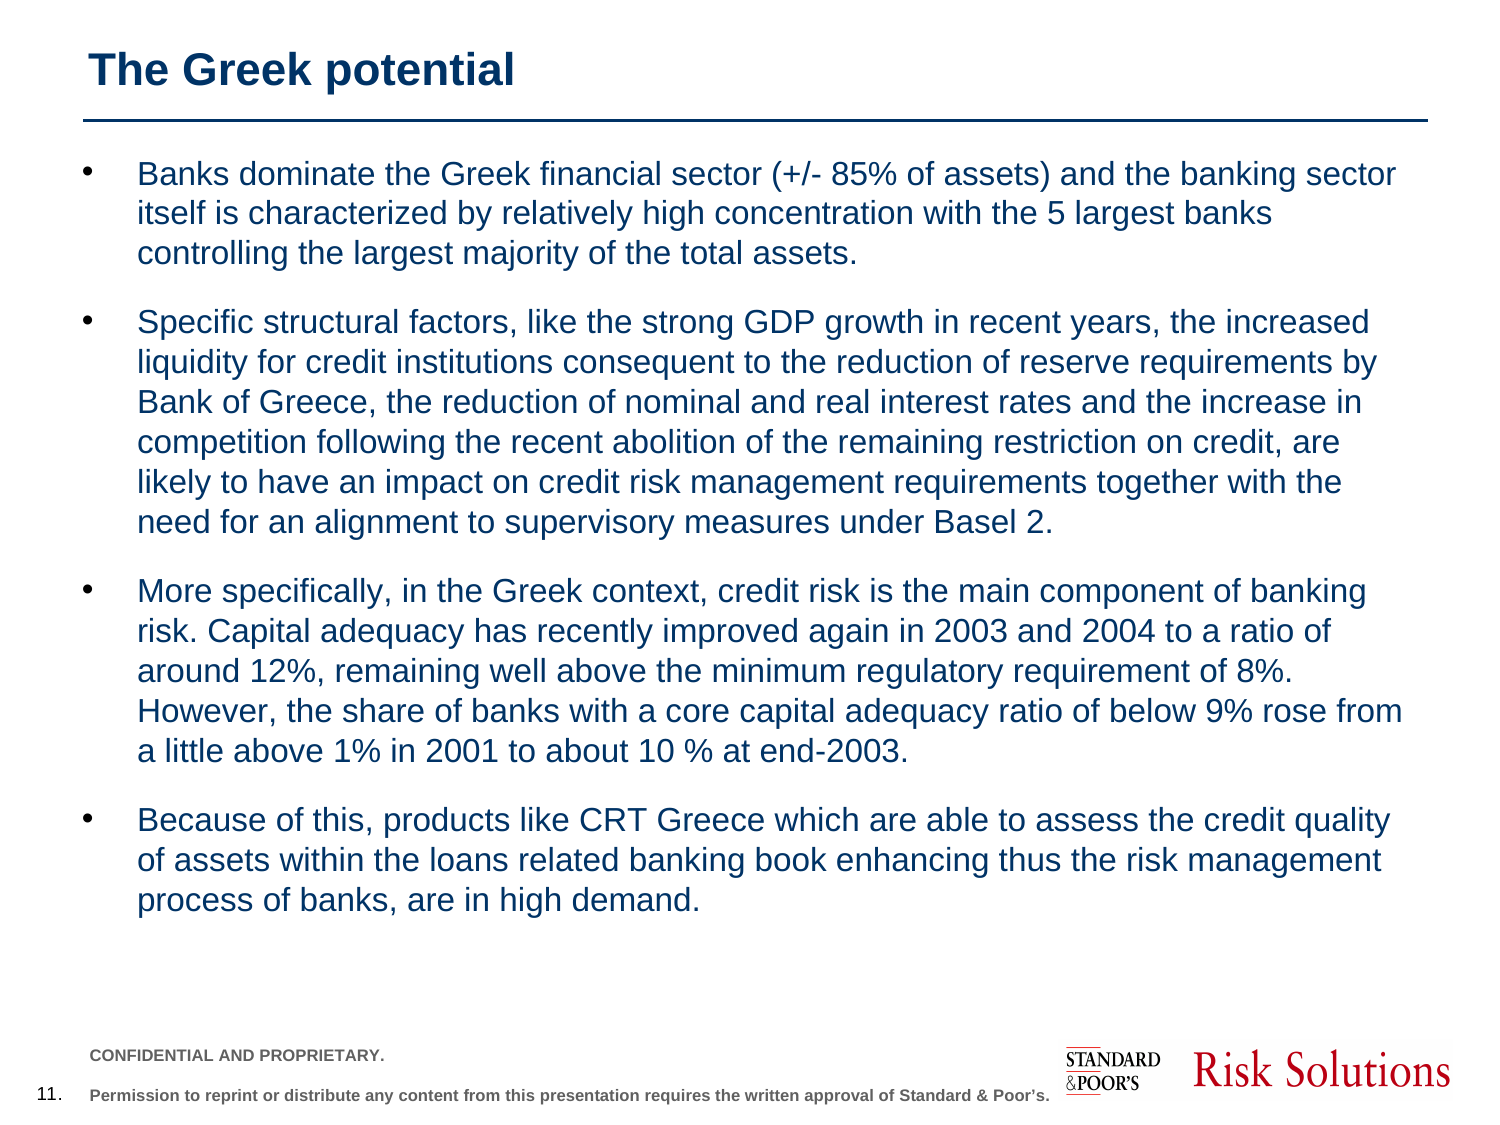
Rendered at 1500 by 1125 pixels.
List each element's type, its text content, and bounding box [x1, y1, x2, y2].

text_box Banks dominate the Greek financial sector (+/- 85% of assets) and the banking sector itself is characterized by relatively high concentration with the 5 largest banks controlling the largest majority of the total assets. Specific structural factors, like the strong GDP growth in recent years, the increased liquidity for credit institutions consequent to the reduction of reserve requirements by Bank of Greece, the reduction of nominal and real interest rates and the increase in competition following the recent abolition of the remaining restriction on credit, are likely to have an impact on credit risk management requirements together with the need for an alignment to supervisory measures under Basel 2. More specifically, in the Greek context, credit risk is the main component of banking risk. Capital adequacy has recently improved again in 2003 and 2004 to a ratio of around 12%, remaining well above the minimum regulatory requirement of 8%. However, the share of banks with a core capital adequacy ratio of below 9% rose from a little above 1% in 2001 to about 10 % at end-2003. Because of this, products like CRT Greece which are able to assess the credit quality of assets within the loans related banking book enhancing thus the risk management process of banks, are in high demand. [10, 143, 1424, 941]
picture [1058, 1039, 1453, 1101]
text_box The Greek potential [73, 27, 1429, 103]
